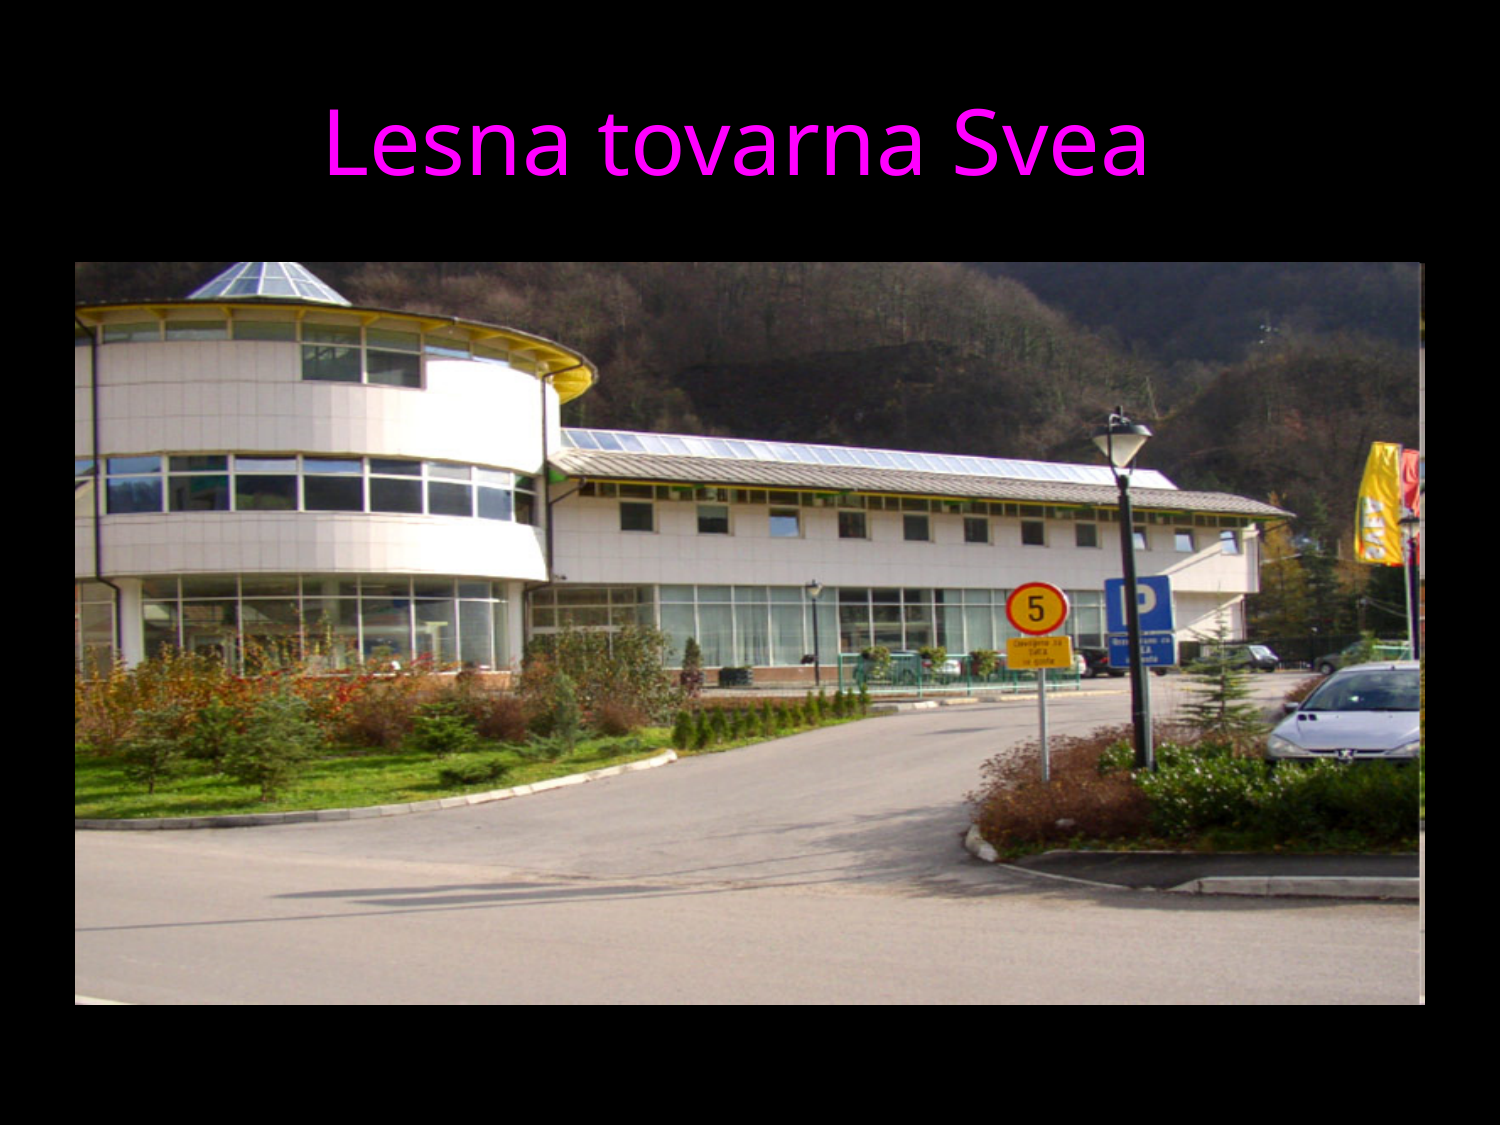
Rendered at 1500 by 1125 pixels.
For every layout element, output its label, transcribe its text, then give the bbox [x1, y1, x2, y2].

picture [75, 262, 1425, 1005]
title Lesna tovarna Svea [75, 45, 1425, 233]
